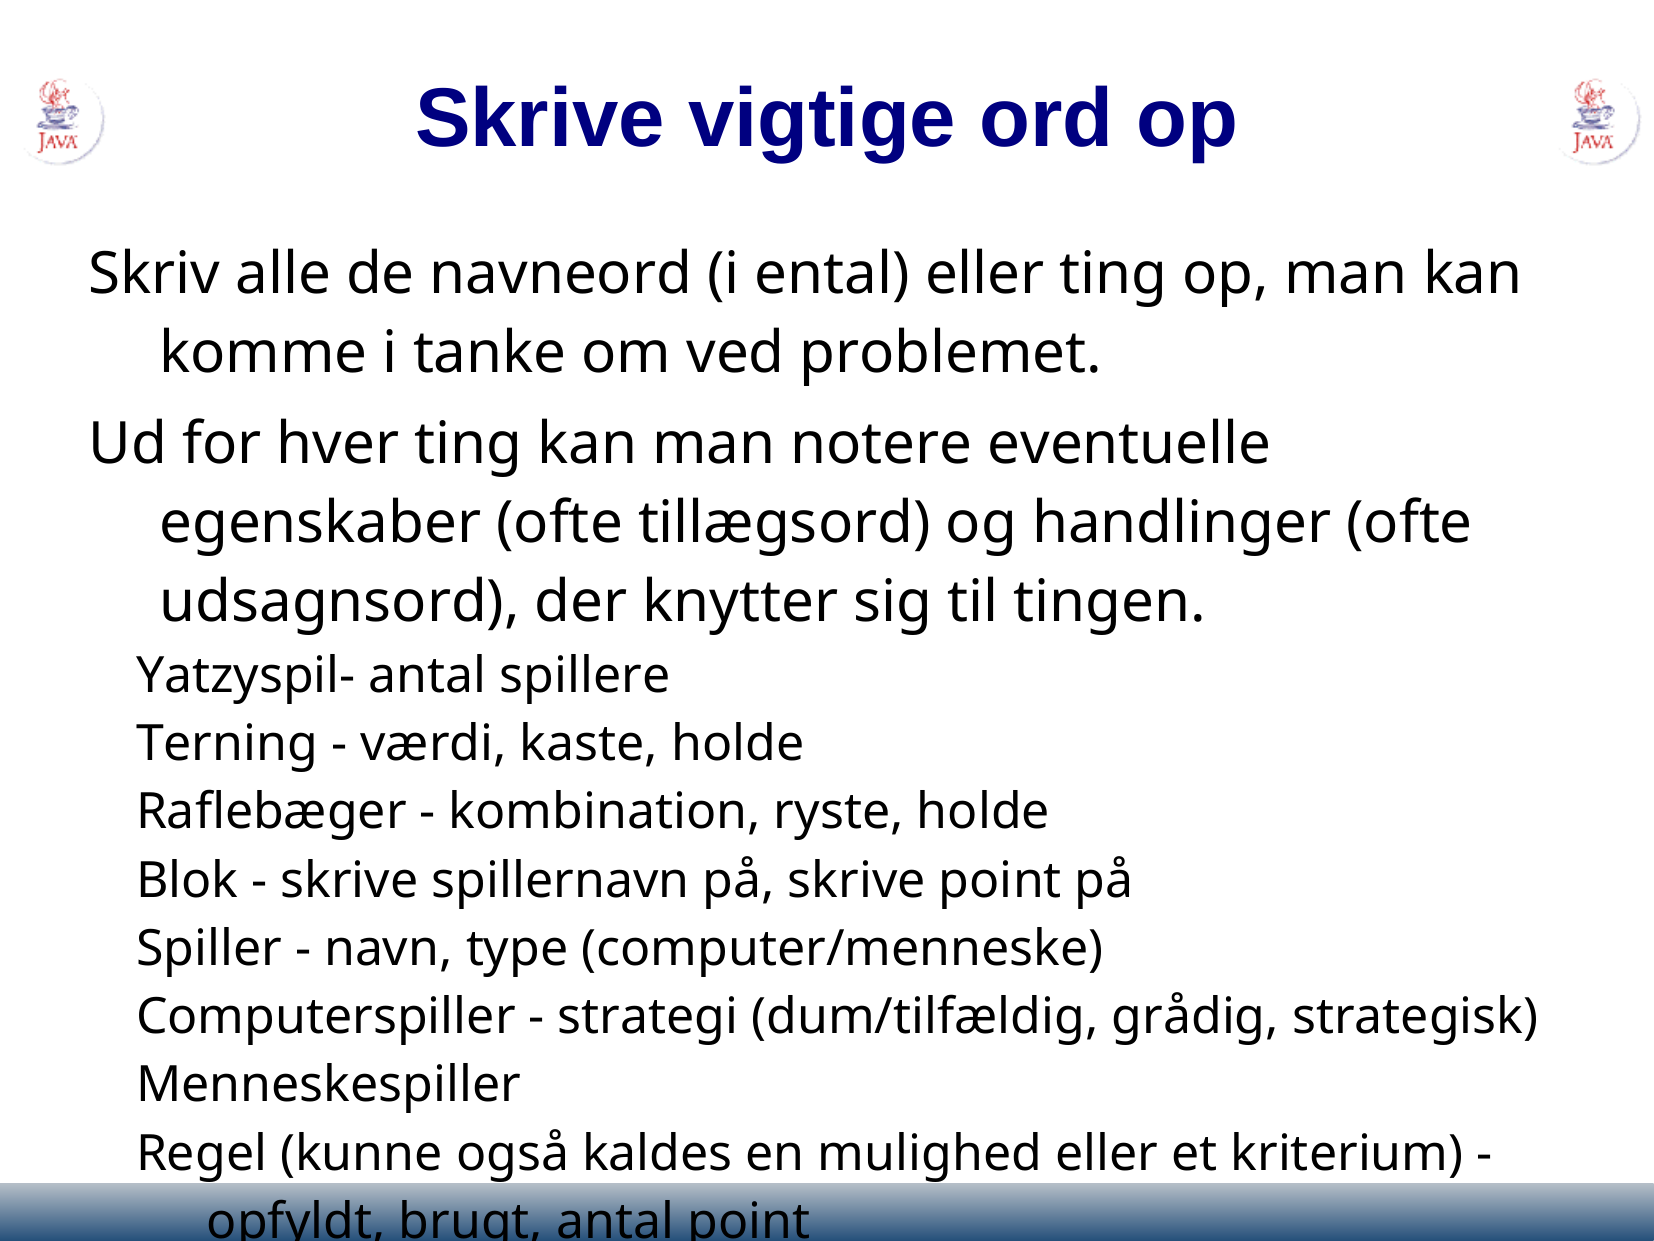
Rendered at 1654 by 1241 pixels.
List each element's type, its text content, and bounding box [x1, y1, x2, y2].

picture [10, 71, 105, 169]
title Skrive vigtige ord op [105, 14, 1549, 222]
list Skriv alle de navneord (i ental) eller ting op, man kan komme i tanke om ved problemet. Ud for hver ting kan man notere eventuelle egenskaber (ofte tillægsord) og handlinger (ofte udsagnsord), der knytter sig til tingen. Yatzyspil- antal spillere Terning - værdi, kaste, holde Raflebæger - kombination, ryste, holde Blok - skrive spillernavn på, skrive point på Spiller - navn, type (computer/menneske) Computerspiller - strategi (dum/tilfældig, grådig, strategisk) Menneskespiller Regel (kunne også kaldes en mulighed eller et kriterium) - opfyldt, brugt, antal point Lager - hiscore [76, 230, 1573, 1148]
picture [1549, 71, 1645, 169]
